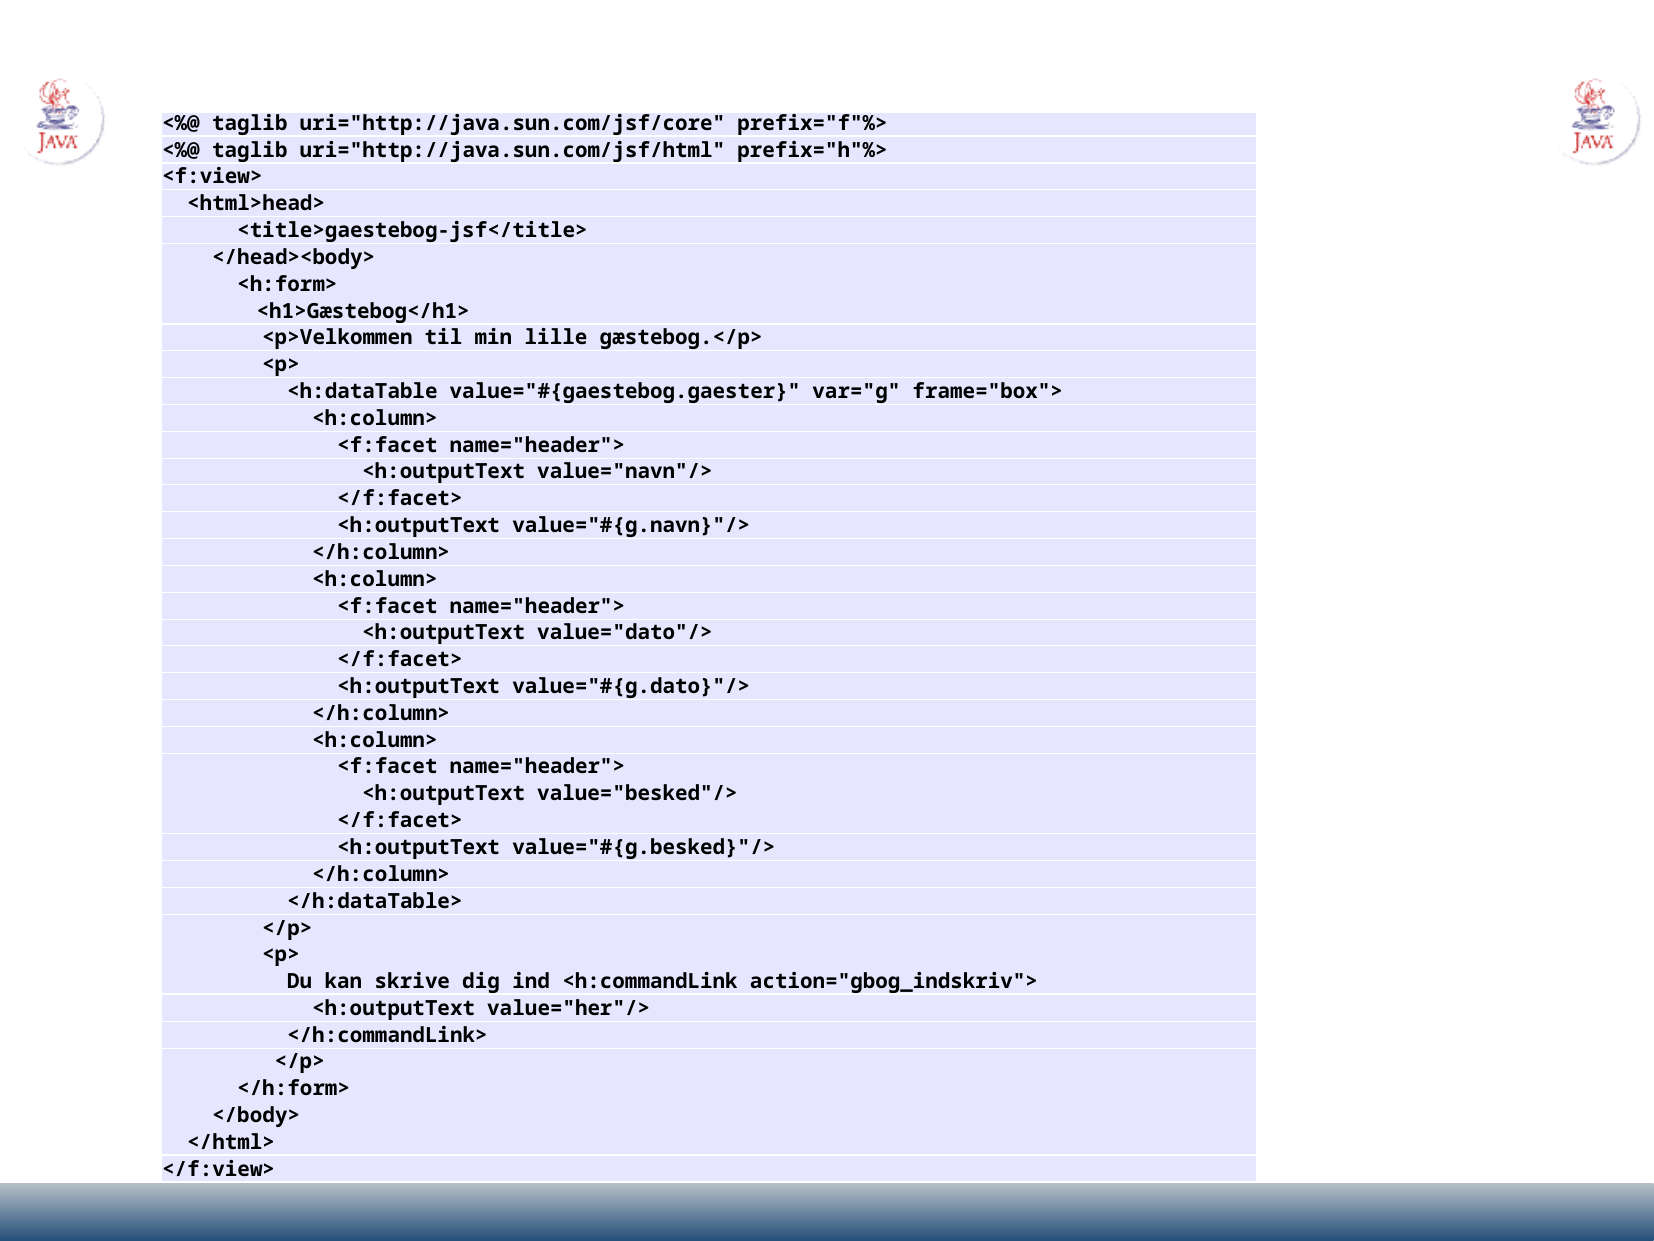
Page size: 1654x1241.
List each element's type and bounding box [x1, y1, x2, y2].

picture [1545, 71, 1645, 169]
chart [148, 112, 1270, 1241]
picture [10, 71, 109, 169]
